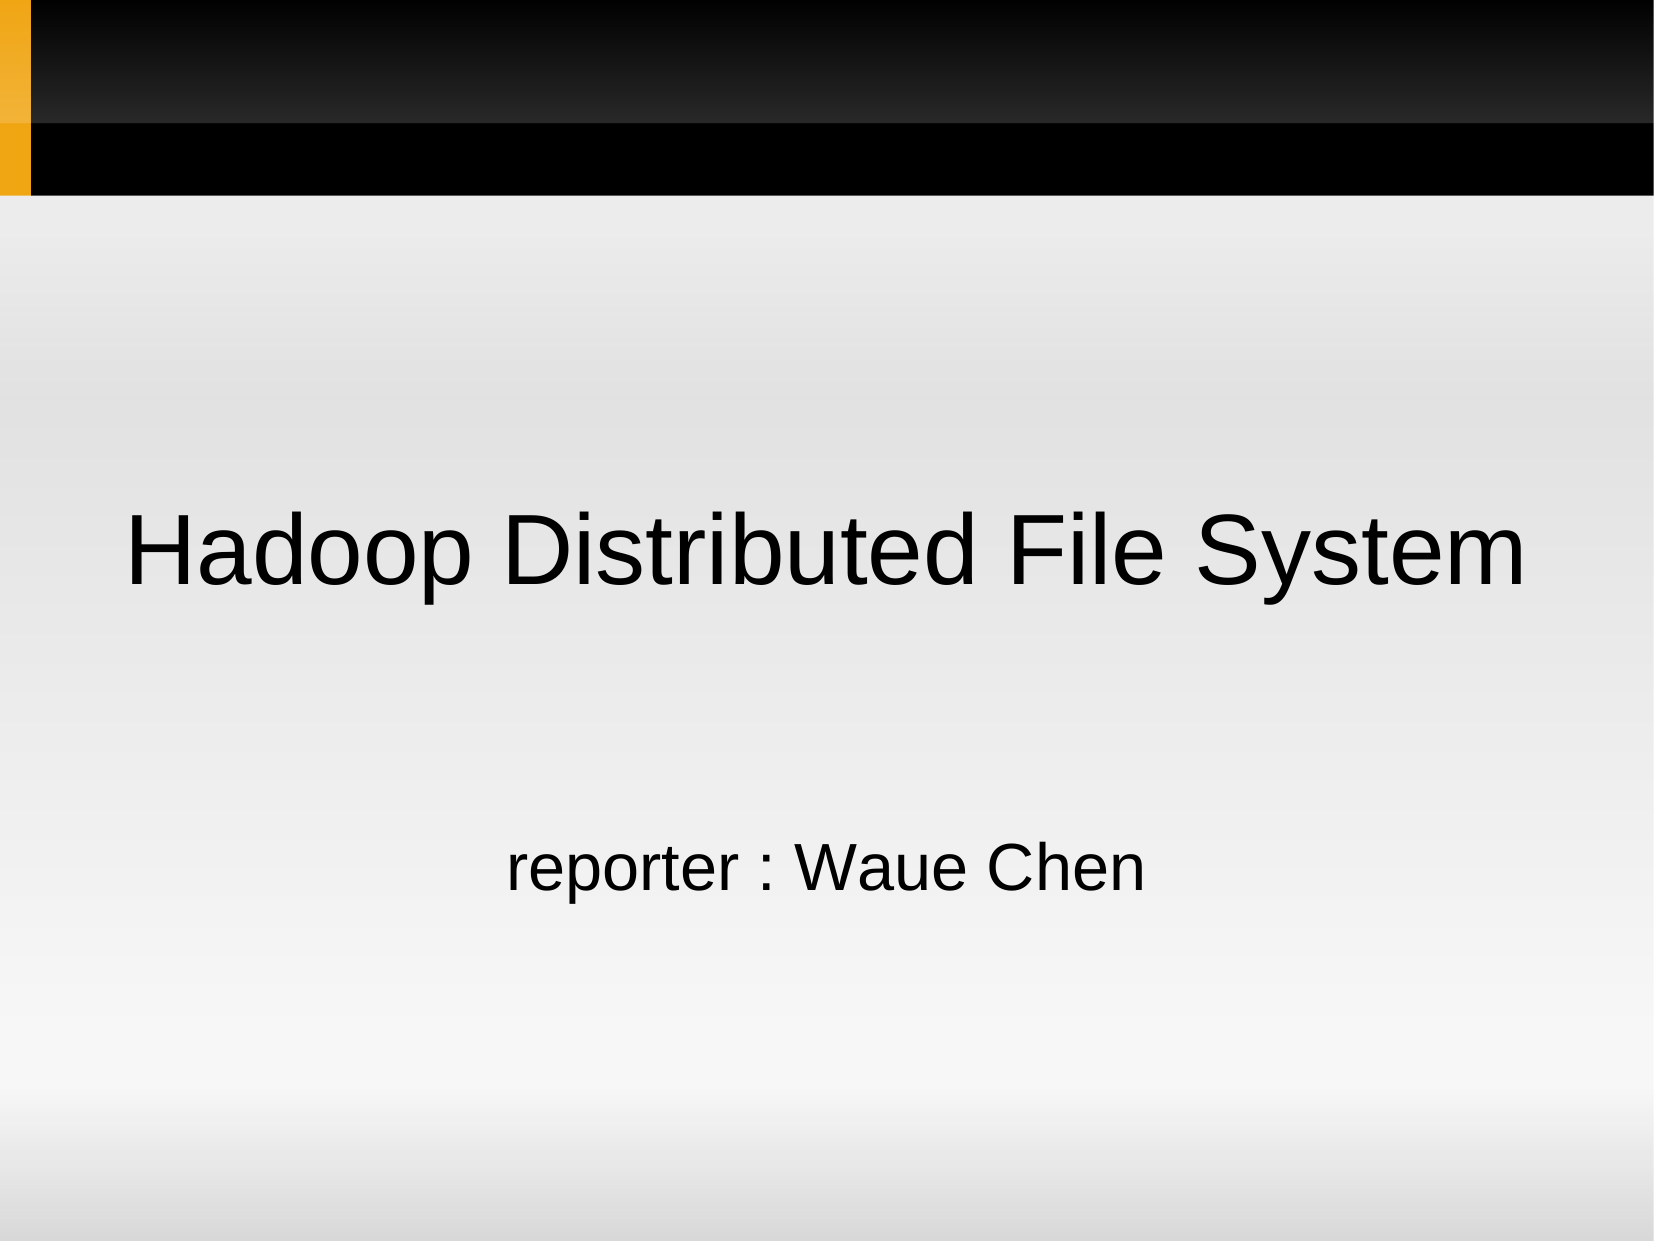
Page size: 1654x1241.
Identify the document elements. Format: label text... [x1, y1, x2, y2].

picture [0, 0, 1654, 1241]
subtitle Hadoop Distributed File System reporter : Waue Chen [82, 297, 1571, 1102]
